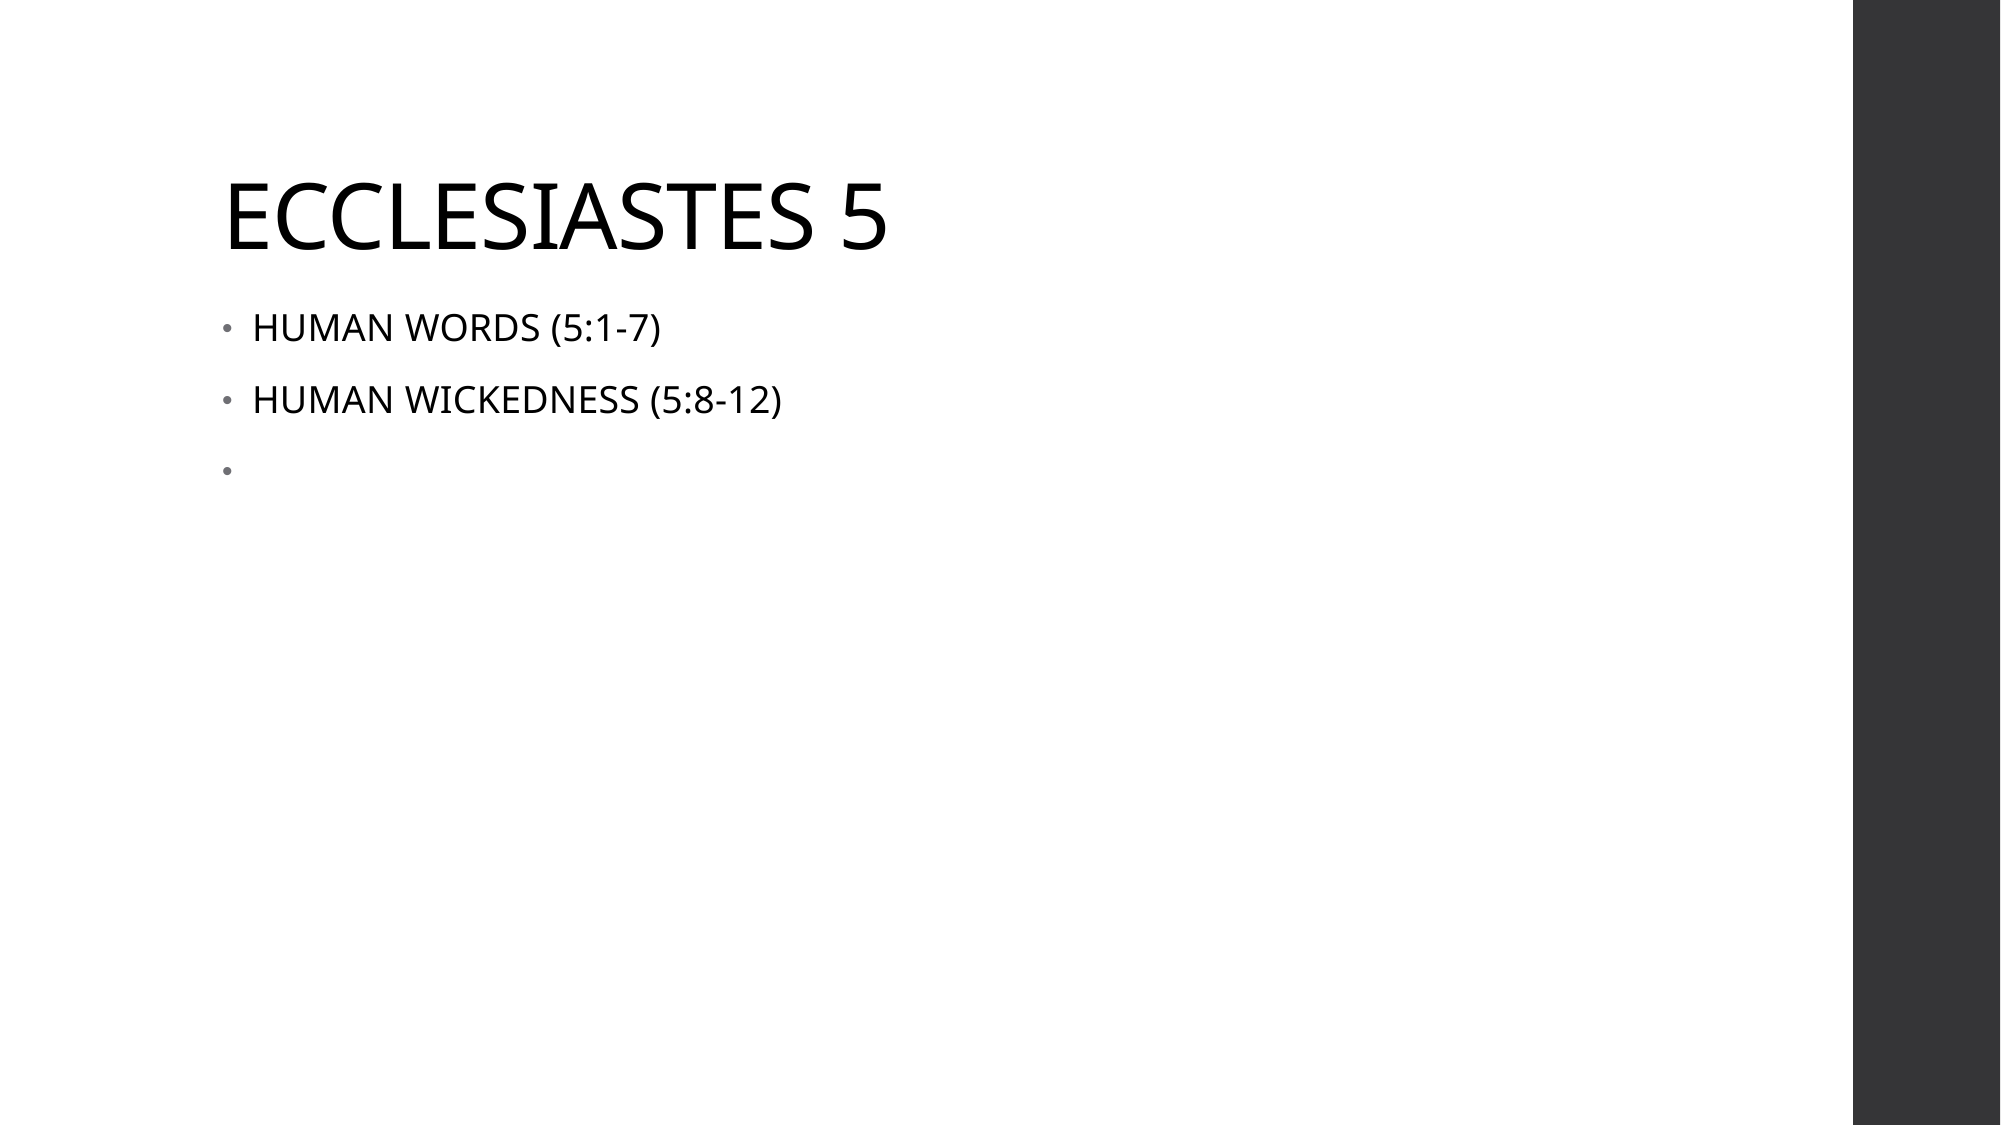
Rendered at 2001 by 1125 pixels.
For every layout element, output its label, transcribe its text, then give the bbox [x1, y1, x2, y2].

list HUMAN WORDS (5:1-7) HUMAN WICKEDNESS (5:8-12) [206, 299, 1617, 1014]
title ECCLESIASTES 5 [206, 60, 1797, 278]
